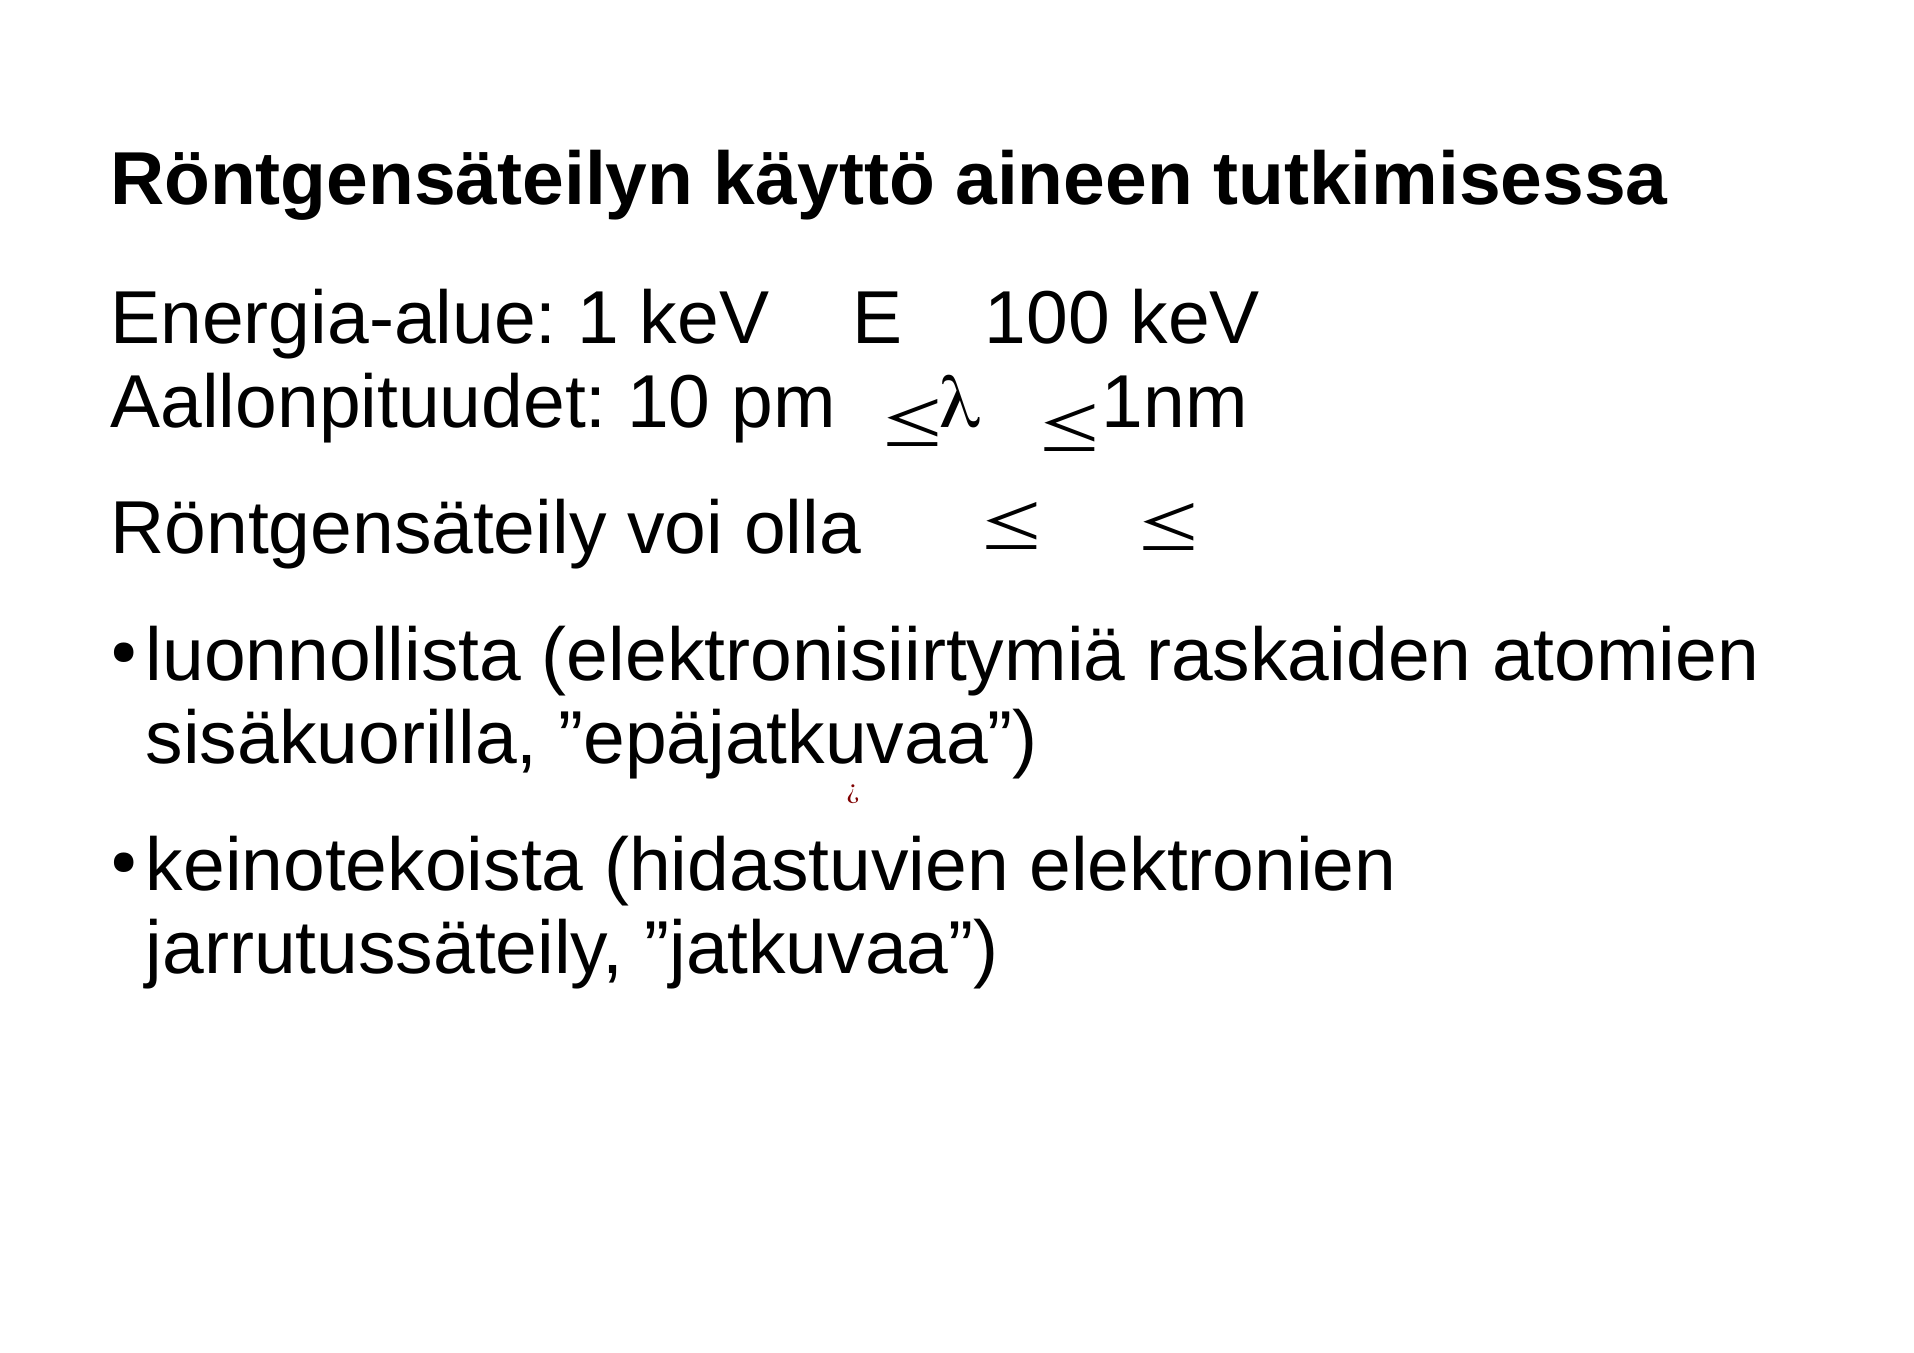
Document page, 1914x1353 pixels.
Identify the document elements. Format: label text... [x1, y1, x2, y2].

chart [1093, 476, 1210, 568]
chart [994, 377, 1110, 469]
chart [837, 372, 954, 464]
text_box Röntgensäteilyn käyttö aineen tutkimisessa Energia-alue: 1 keV E 100 keV Aallonpituudet: 10 pm l 1nm Röntgensäteily voi olla luonnollista (elektronisiirtymiä raskaiden atomien sisäkuorilla, ”epäjatkuvaa”) keinotekoista (hidastuvien elektronien jarrutussäteily, ”jatkuvaa”) [95, 128, 1873, 1253]
chart [936, 475, 1053, 567]
chart [839, 783, 867, 806]
